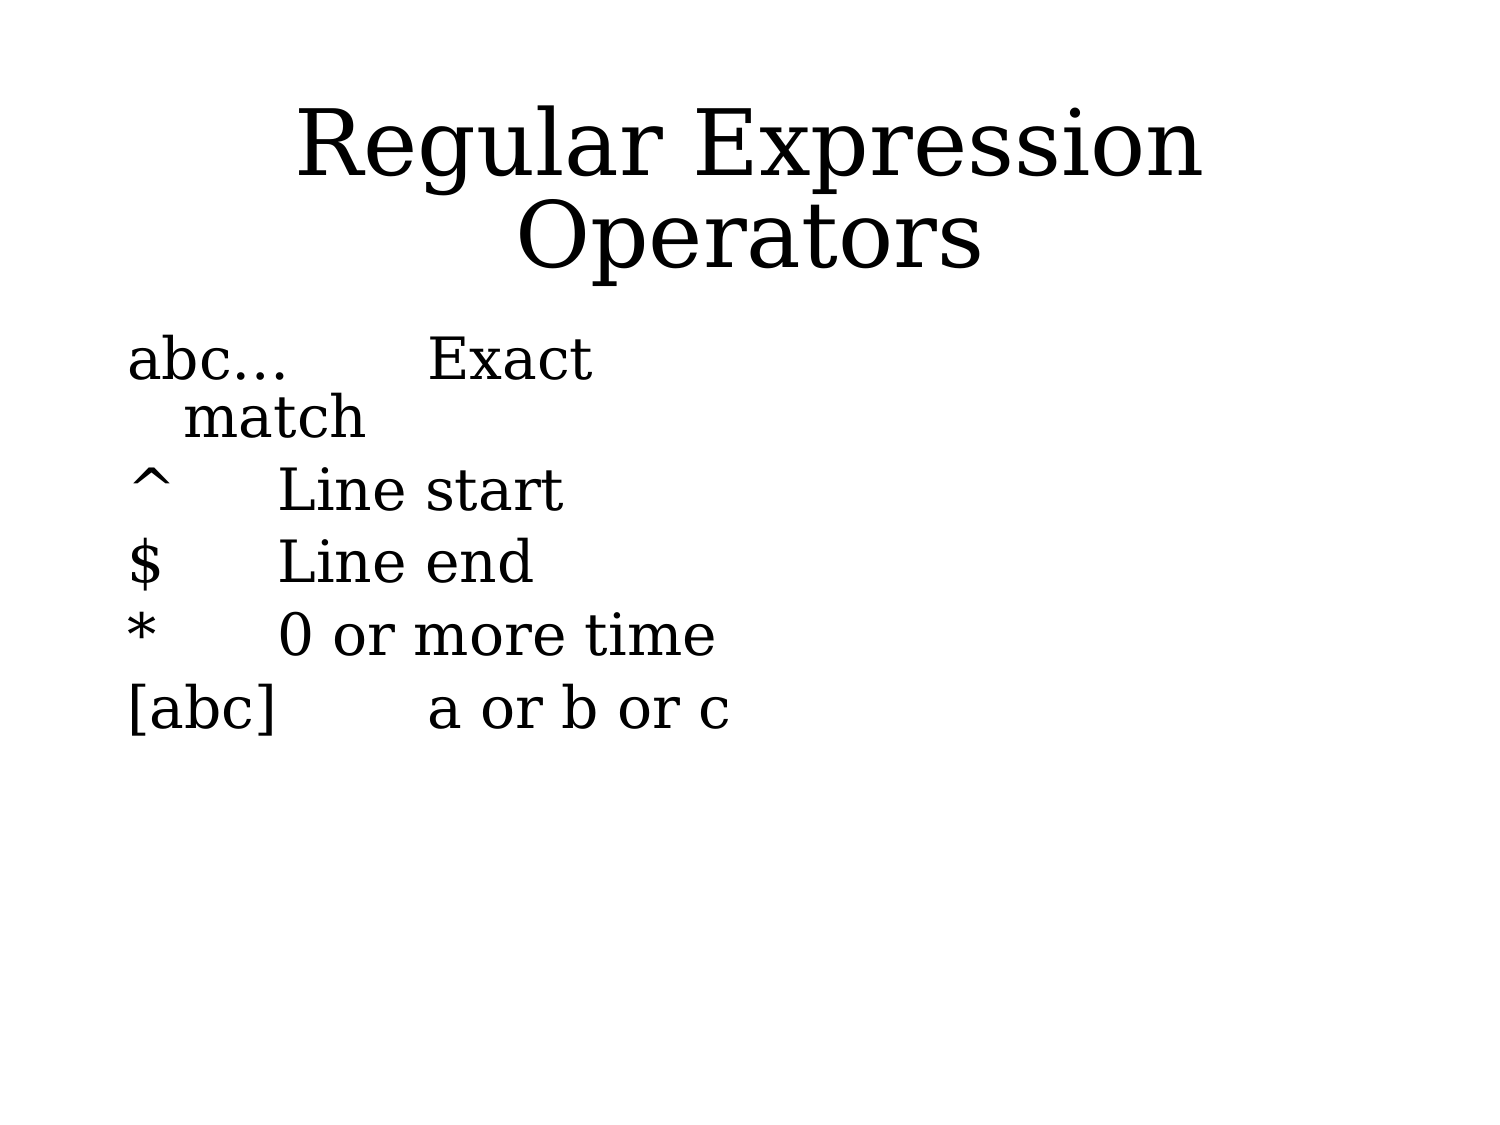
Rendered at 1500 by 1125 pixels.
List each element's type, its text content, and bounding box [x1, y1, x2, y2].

list abc… Exact match ^ Line start $ Line end * 0 or more time [abc] a or b or c [112, 324, 808, 1000]
title Regular Expression Operators [112, 86, 1388, 301]
